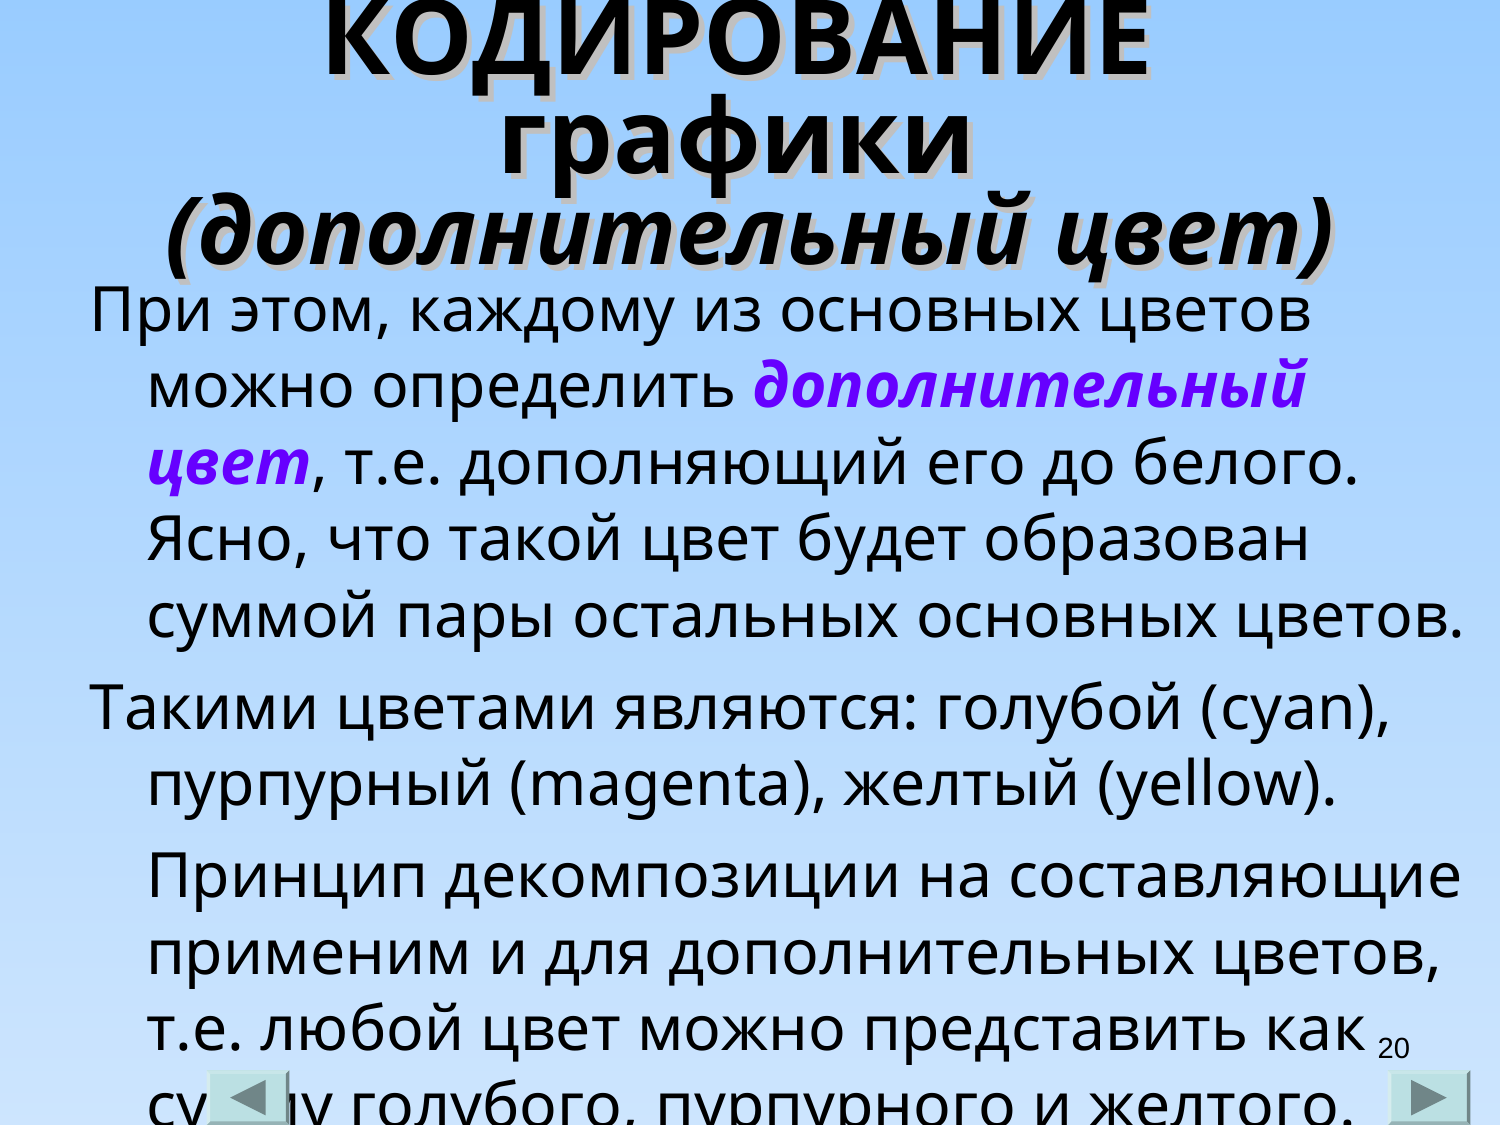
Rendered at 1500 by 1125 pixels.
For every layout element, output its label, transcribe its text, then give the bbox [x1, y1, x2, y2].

title КОДИРОВАНИЕ графики (дополнительный цвет) [75, 0, 1426, 262]
text_box [1389, 1070, 1471, 1125]
list При этом, каждому из основных цветов можно определить дополнительный цвет, т.е. дополняющий его до белого. Ясно, что такой цвет будет образован суммой пары остальных основных цветов. Такими цветами являются: голубой (cyan), пурпурный (magenta), желтый (yellow). Принцип декомпозиции на составляющие применим и для дополнительных цветов, т.е. любой цвет можно представить как сумму голубого, пурпурного и желтого. [75, 262, 1500, 1071]
text_box [208, 1070, 290, 1125]
